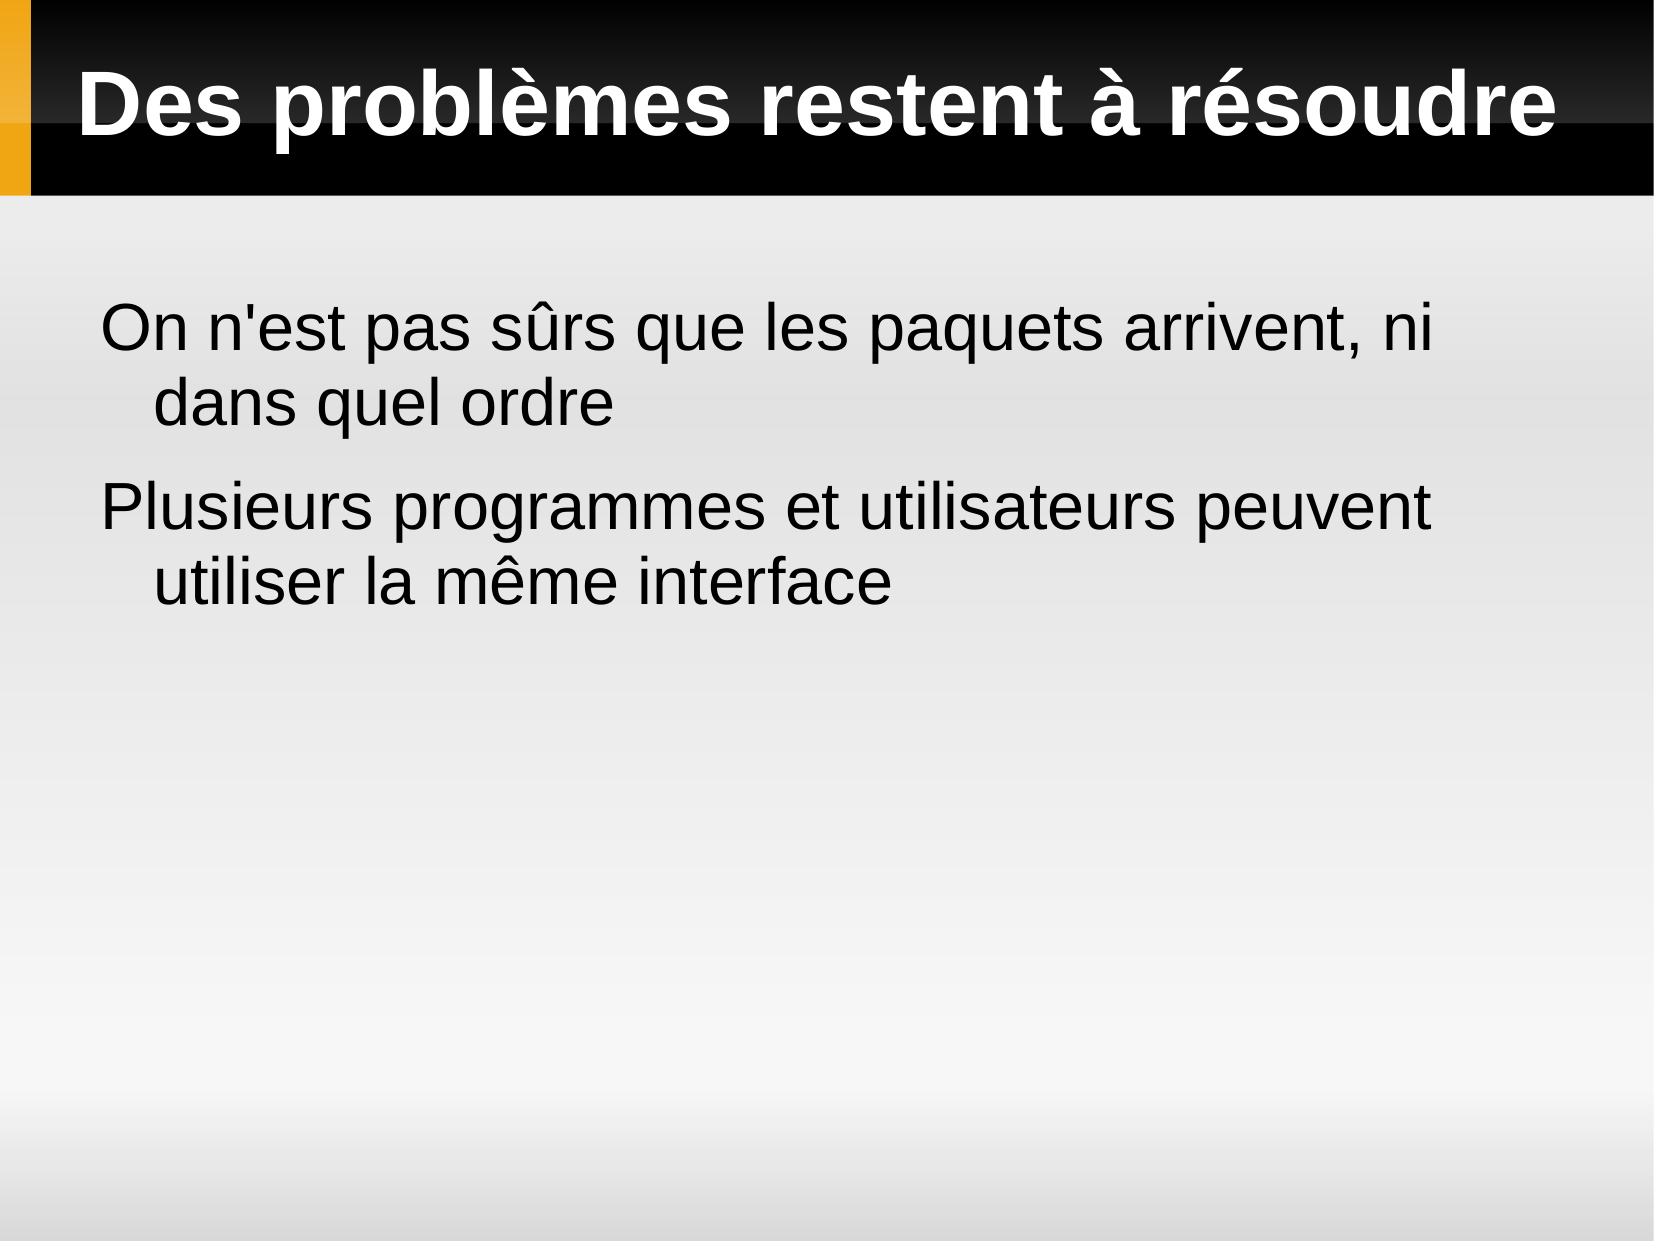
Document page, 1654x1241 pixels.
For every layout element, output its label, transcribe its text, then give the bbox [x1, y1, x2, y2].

title Des problèmes restent à résoudre [76, 0, 1565, 211]
picture [0, 0, 1654, 1241]
list On n'est pas sûrs que les paquets arrivent, ni dans quel ordre Plusieurs programmes et utilisateurs peuvent utiliser la même interface [82, 290, 1571, 1094]
